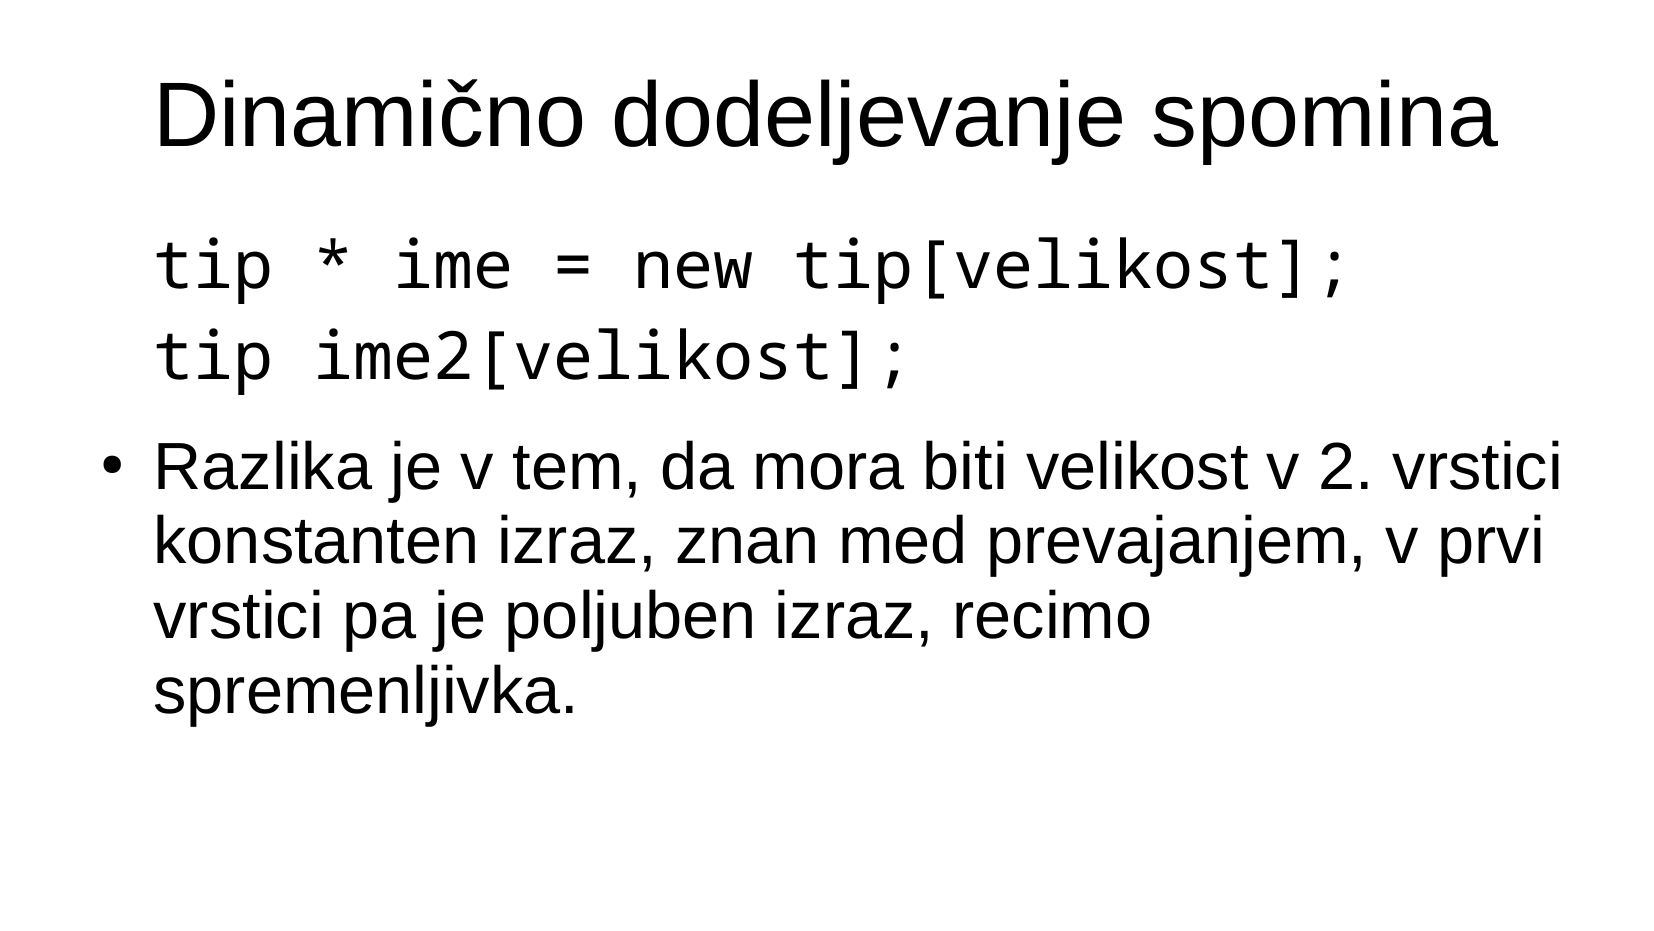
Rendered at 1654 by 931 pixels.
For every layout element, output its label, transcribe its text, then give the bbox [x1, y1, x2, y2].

title Dinamično dodeljevanje spomina [82, 37, 1571, 193]
list tip * ime = new tip[velikost]; tip ime2[velikost]; Razlika je v tem, da mora biti velikost v 2. vrstici konstanten izraz, znan med prevajanjem, v prvi vrstici pa je poljuben izraz, recimo spremenljivka. [82, 217, 1571, 758]
